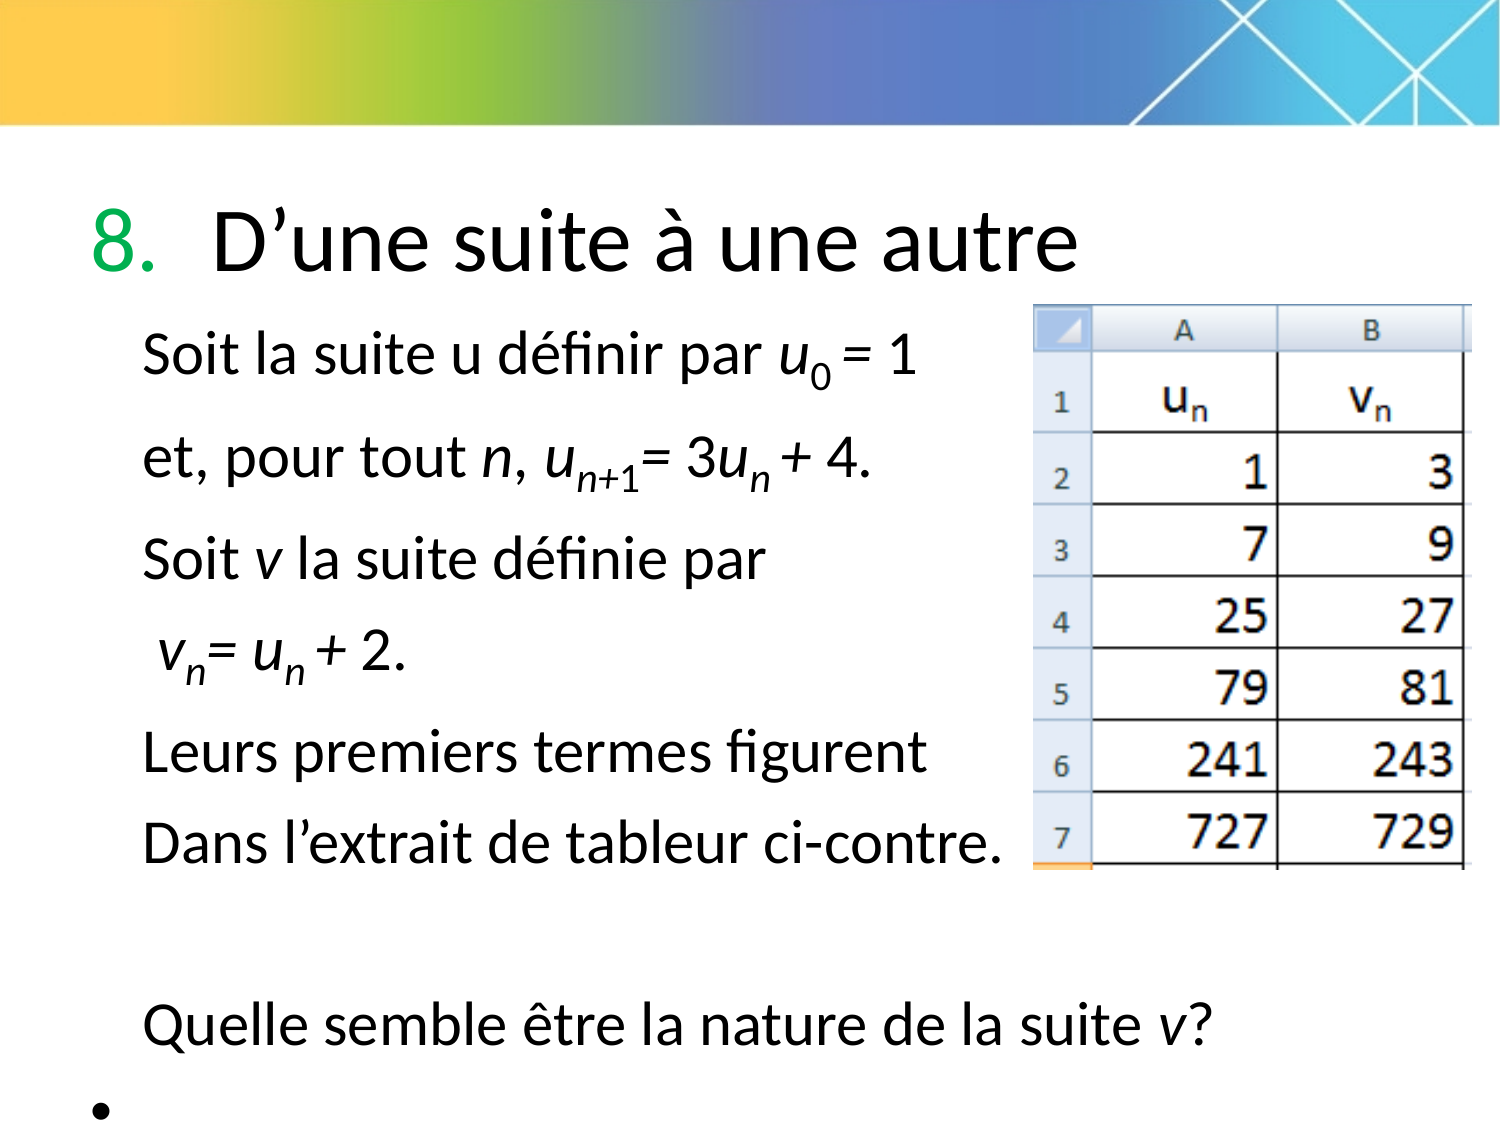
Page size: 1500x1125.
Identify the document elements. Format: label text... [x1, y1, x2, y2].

title D’une suite à une autre [75, 164, 1426, 304]
picture [1426, 304, 1472, 870]
list Soit la suite u définir par u0 = 1 et, pour tout n, un+1= 3un + 4. Soit v la suite définie par vn= un + 2. Leurs premiers termes figurent Dans l’extrait de tableur ci-contre. Quelle semble être la nature de la suite v? [75, 304, 1426, 1067]
